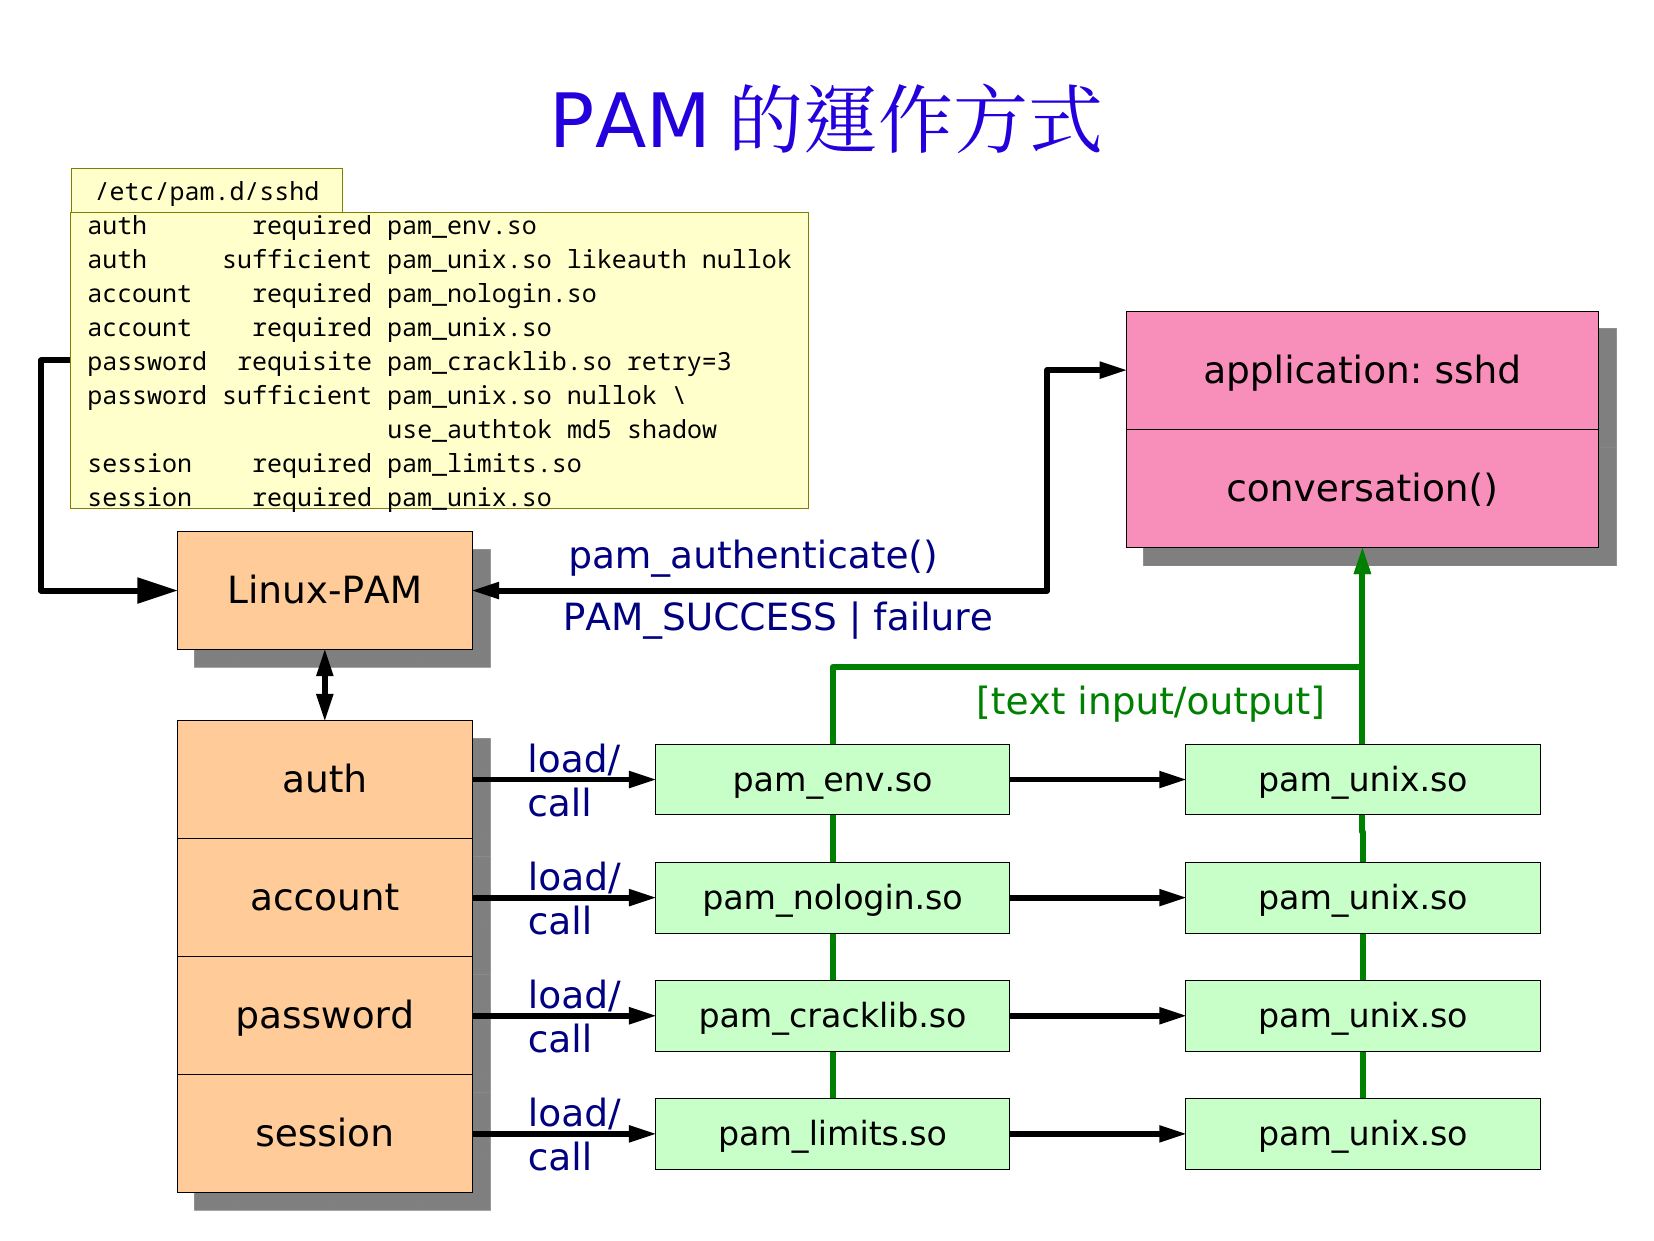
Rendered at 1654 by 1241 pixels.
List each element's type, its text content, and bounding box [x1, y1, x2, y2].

text_box /etc/pam.d/sshd [71, 168, 343, 213]
text_box session [177, 1074, 473, 1193]
text_box load/ call [510, 1081, 637, 1190]
text_box application: sshd [1126, 311, 1599, 429]
text_box pam_nologin.so [655, 862, 1010, 934]
text_box load/ call [509, 727, 637, 836]
text_box account [177, 838, 473, 956]
text_box auth required pam_env.so auth sufficient pam_unix.so likeauth nullok account required pam_nologin.so account required pam_unix.so password requisite pam_cracklib.so retry=3 password sufficient pam_unix.so nullok \ use_authtok md5 shadow session required pam_limits.so session required pam_unix.so [70, 212, 809, 509]
text_box Linux-PAM [177, 531, 473, 650]
text_box conversation() [1126, 429, 1599, 548]
text_box pam_unix.so [1185, 862, 1541, 934]
text_box pam_limits.so [655, 1098, 1010, 1170]
text_box pam_cracklib.so [655, 980, 1010, 1052]
text_box pam_unix.so [1185, 1098, 1541, 1170]
text_box password [177, 956, 473, 1074]
text_box pam_unix.so [1185, 744, 1541, 815]
text_box pam_authenticate() [553, 525, 947, 585]
text_box load/ call [510, 845, 637, 954]
text_box [text input/output] [958, 669, 1337, 734]
text_box pam_env.so [655, 744, 1010, 815]
title PAM的運作方式 [82, 49, 1571, 182]
text_box PAM_SUCCESS | failure [548, 594, 999, 647]
text_box load/ call [510, 963, 637, 1072]
text_box pam_unix.so [1185, 980, 1541, 1052]
text_box auth [177, 720, 473, 838]
